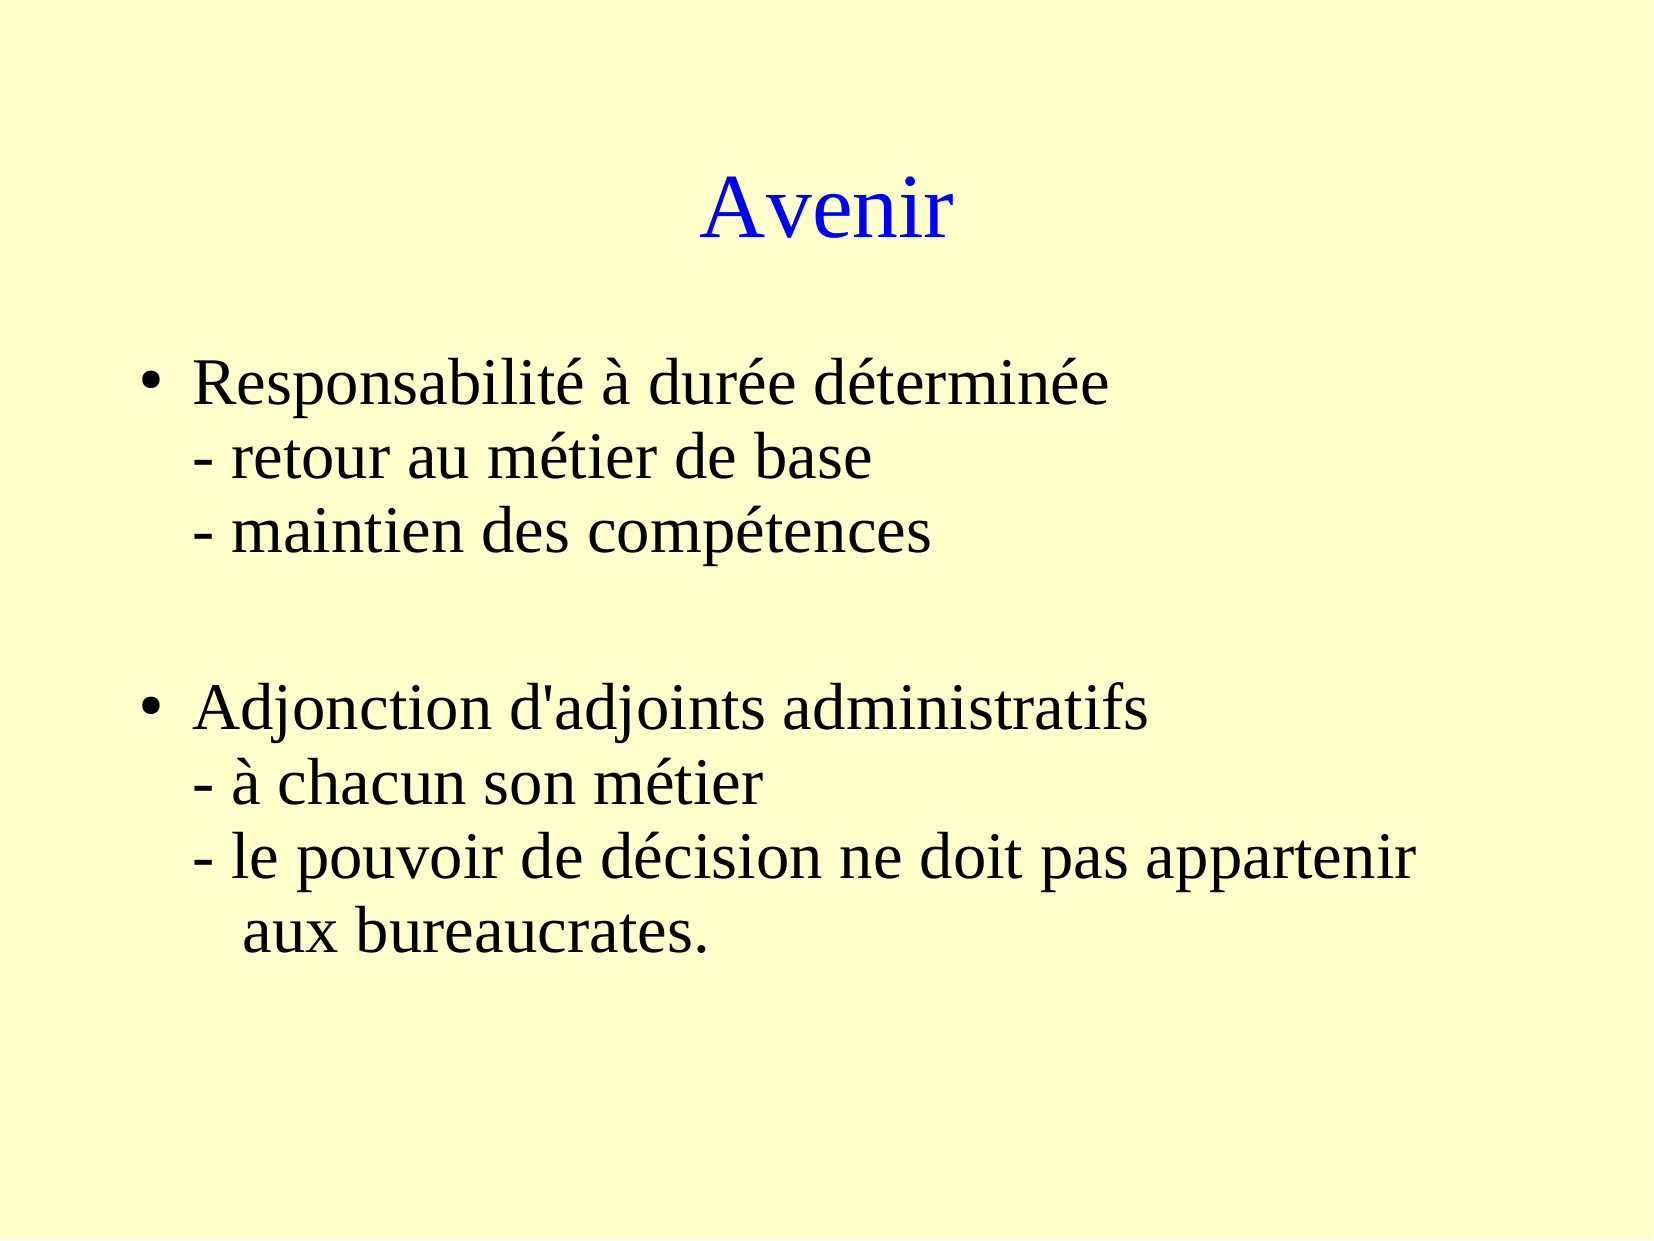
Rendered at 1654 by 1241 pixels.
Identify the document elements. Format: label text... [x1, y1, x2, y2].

list Responsabilité à durée déterminée - retour au métier de base - maintien des compétences Adjonction d'adjoints administratifs - à chacun son métier - le pouvoir de décision ne doit pas appartenir aux bureaucrates. [121, 344, 1534, 1127]
title Avenir [121, 102, 1534, 311]
